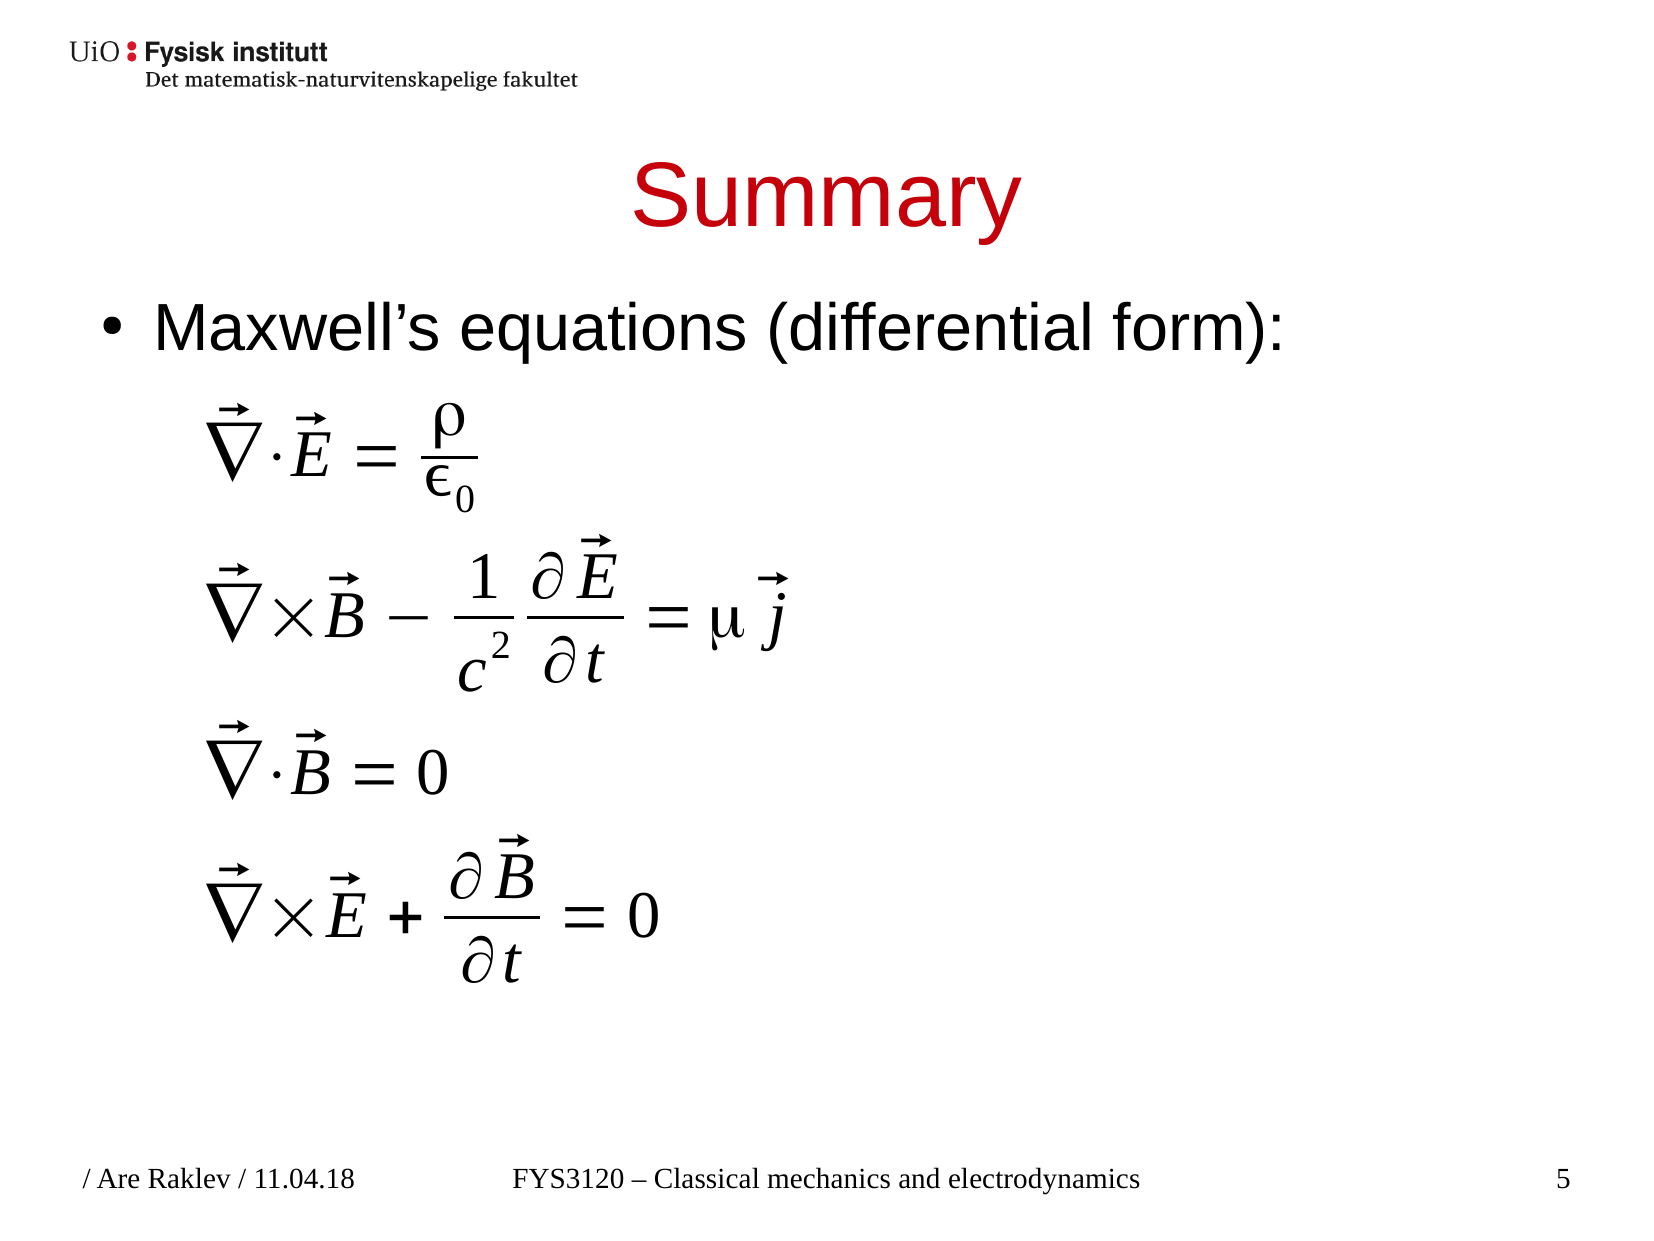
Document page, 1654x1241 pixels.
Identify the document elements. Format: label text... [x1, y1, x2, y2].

chart [197, 830, 667, 997]
list Maxwell’s equations (differential form): [82, 290, 1571, 1147]
chart [197, 530, 798, 707]
chart [197, 717, 457, 809]
title Summary [82, 90, 1571, 290]
chart [197, 399, 489, 522]
picture [68, 37, 581, 93]
